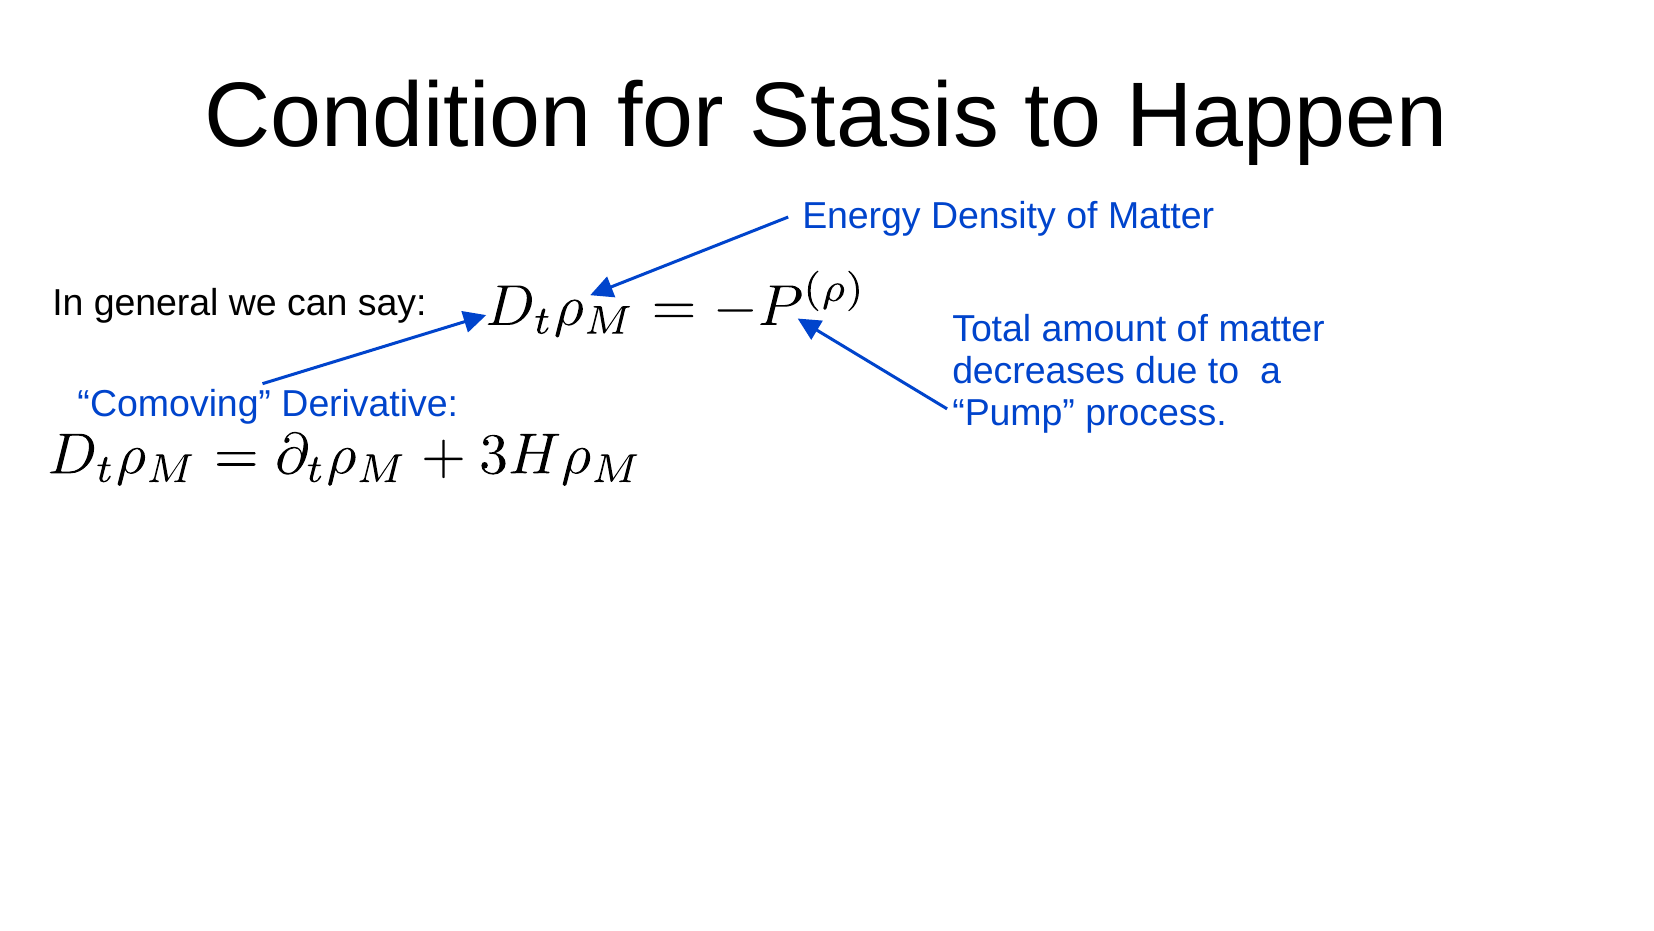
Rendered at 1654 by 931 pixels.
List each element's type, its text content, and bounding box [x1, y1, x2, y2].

text_box In general we can say: [37, 273, 489, 349]
text_box “Comoving” Derivative: [62, 375, 626, 432]
text_box Total amount of matter decreases due to a “Pump” process. [937, 300, 1419, 441]
title Condition for Stasis to Happen [82, 37, 1571, 193]
text_box [489, 270, 859, 338]
text_box [49, 432, 638, 486]
text_box Energy Density of Matter [787, 186, 1238, 263]
